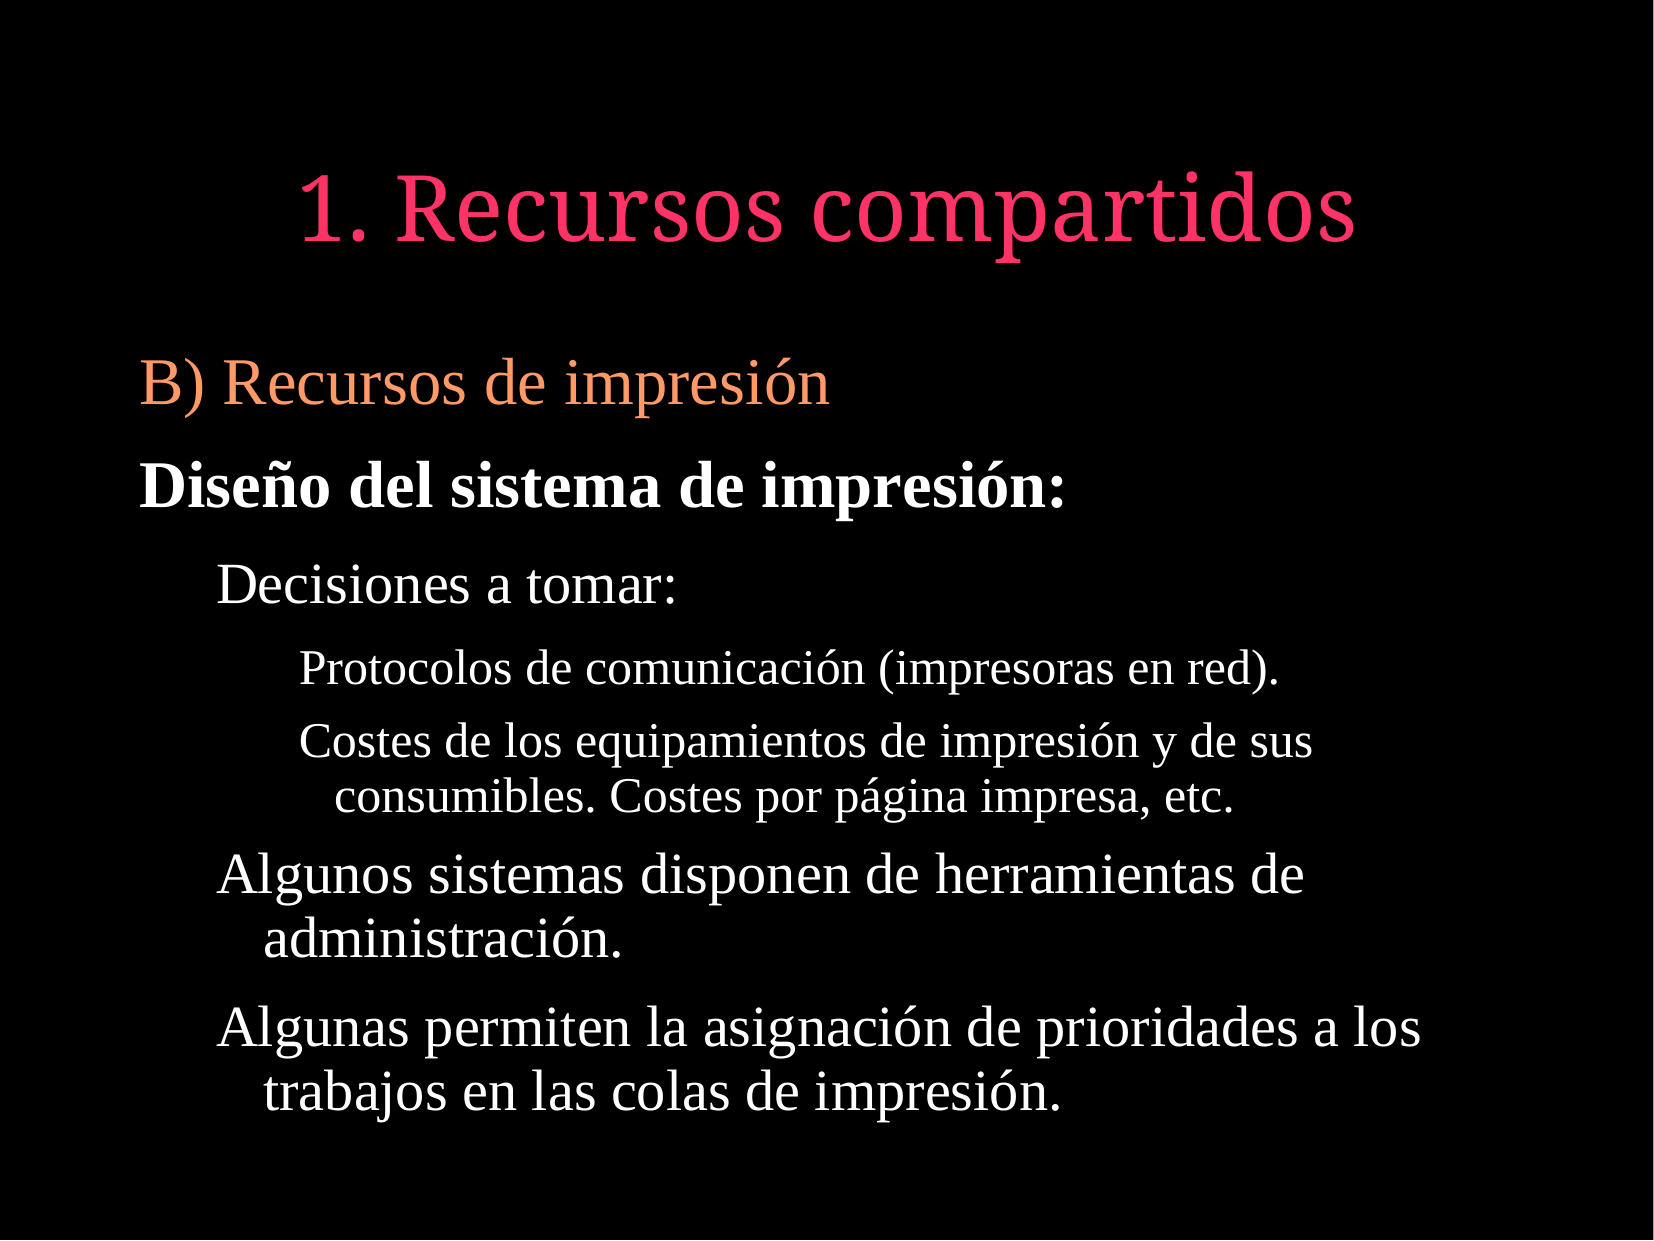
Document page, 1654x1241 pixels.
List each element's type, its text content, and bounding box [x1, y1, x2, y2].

title 1. Recursos compartidos [121, 102, 1534, 311]
list B) Recursos de impresión Diseño del sistema de impresión: Decisiones a tomar: Protocolos de comunicación (impresoras en red). Costes de los equipamientos de impresión y de sus consumibles. Costes por página impresa, etc. Algunos sistemas disponen de herramientas de administración. Algunas permiten la asignación de prioridades a los trabajos en las colas de impresión. [121, 344, 1534, 1131]
